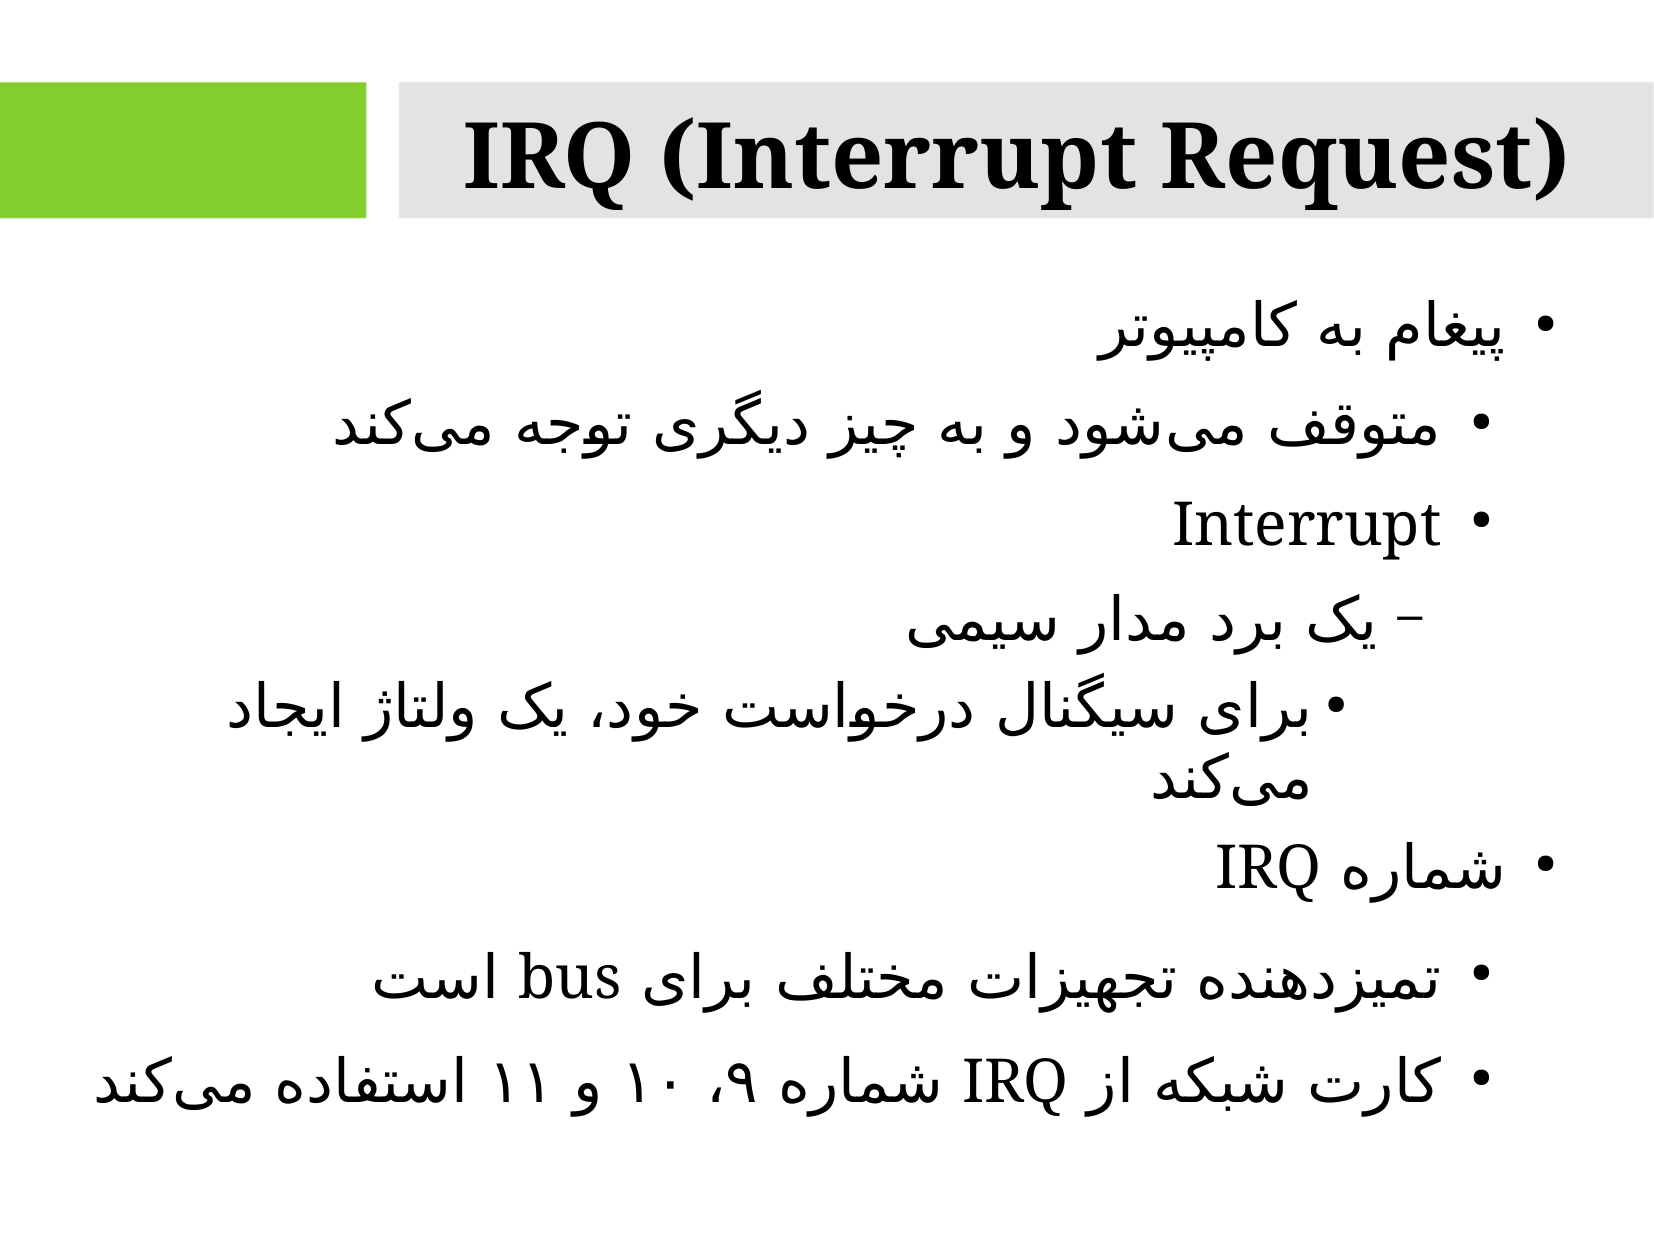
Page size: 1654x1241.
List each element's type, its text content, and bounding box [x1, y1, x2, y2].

title IRQ (Interrupt Request) [82, 49, 1571, 257]
list پیغام به کامپیوتر متوقف می‌شود و به چیز دیگری توجه می‌کند Interrupt یک برد مدار سیمی برای سیگنال درخواست خود، یک ولتاژ ایجاد می‌کند شماره IRQ تمیزدهنده تجهیزات مختلف برای bus است کارت شبکه از IRQ شماره ۹، ۱۰ و ۱۱ استفاده می‌کند [82, 290, 1571, 1182]
picture [0, 0, 1654, 1241]
